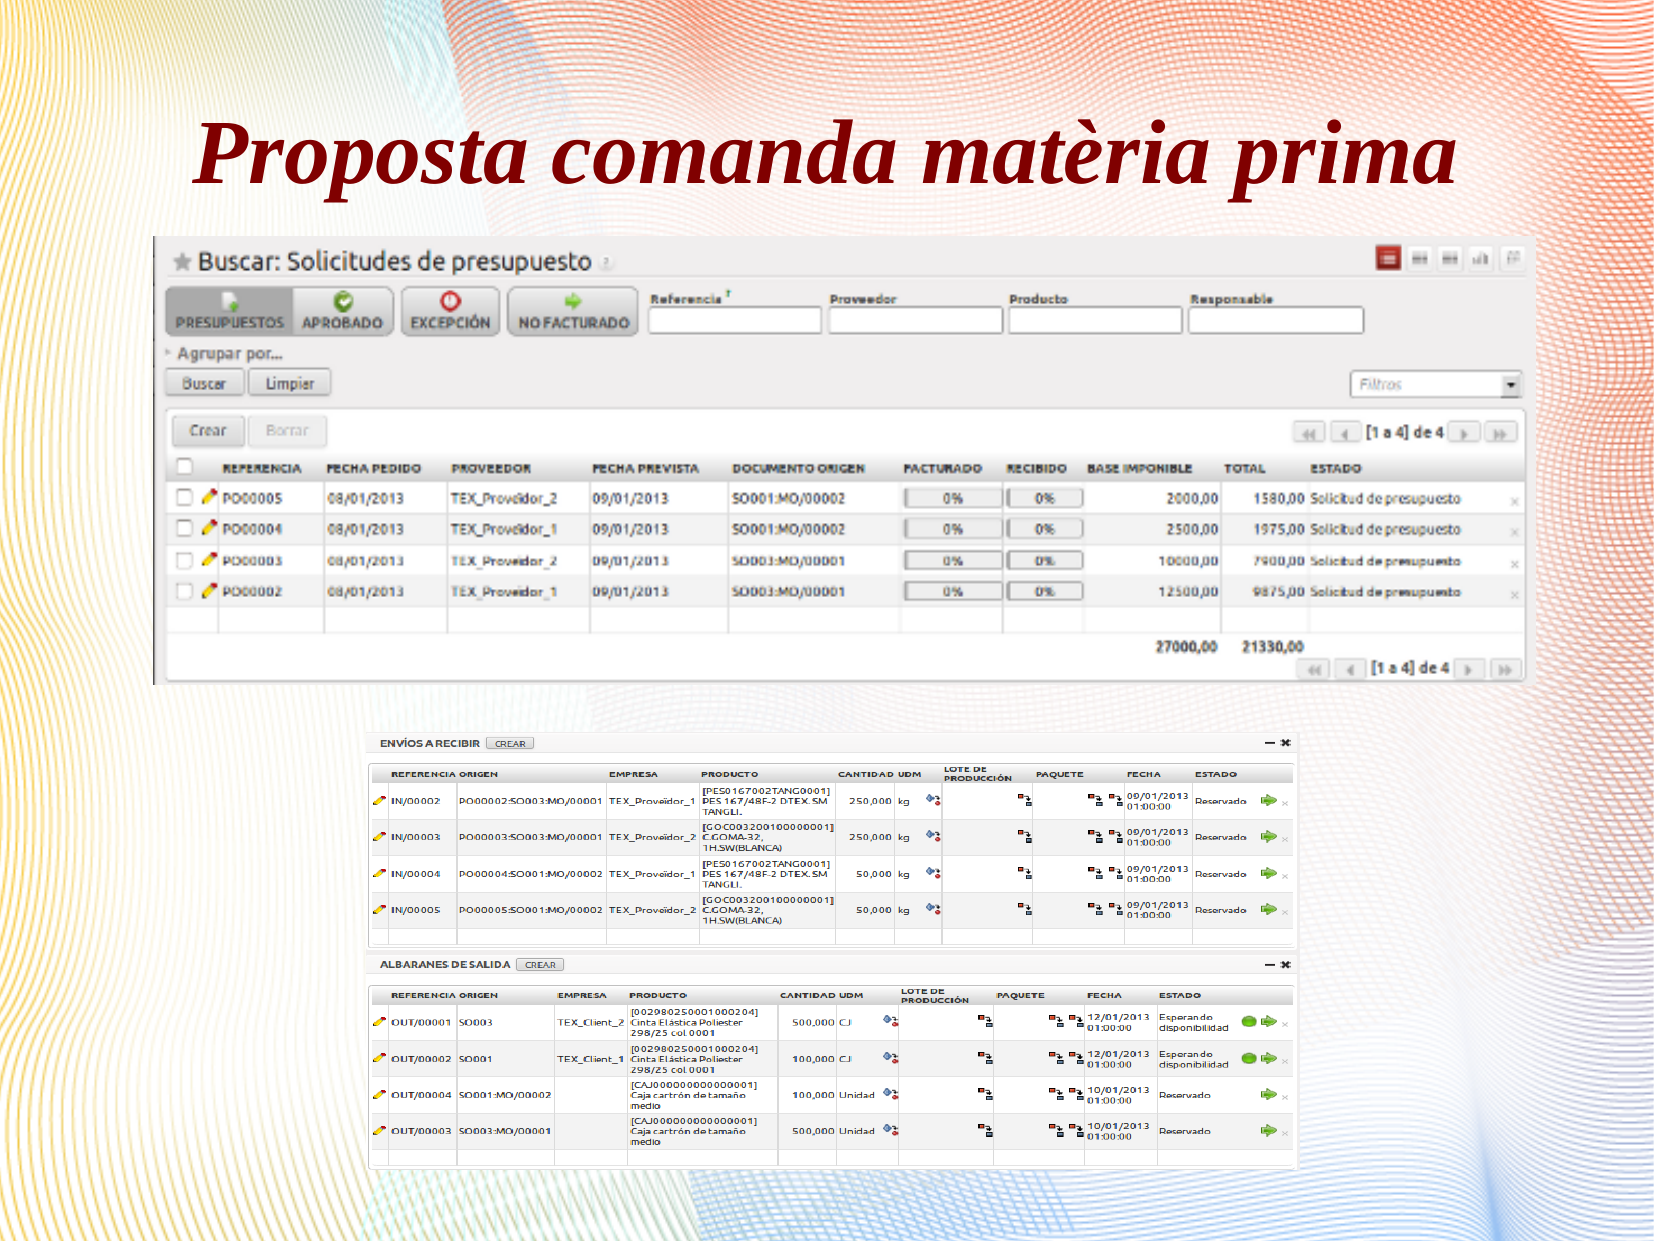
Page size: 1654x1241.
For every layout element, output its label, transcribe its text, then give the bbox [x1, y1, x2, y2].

picture [0, 0, 1654, 1241]
title Proposta comanda matèria prima [82, 49, 1571, 257]
